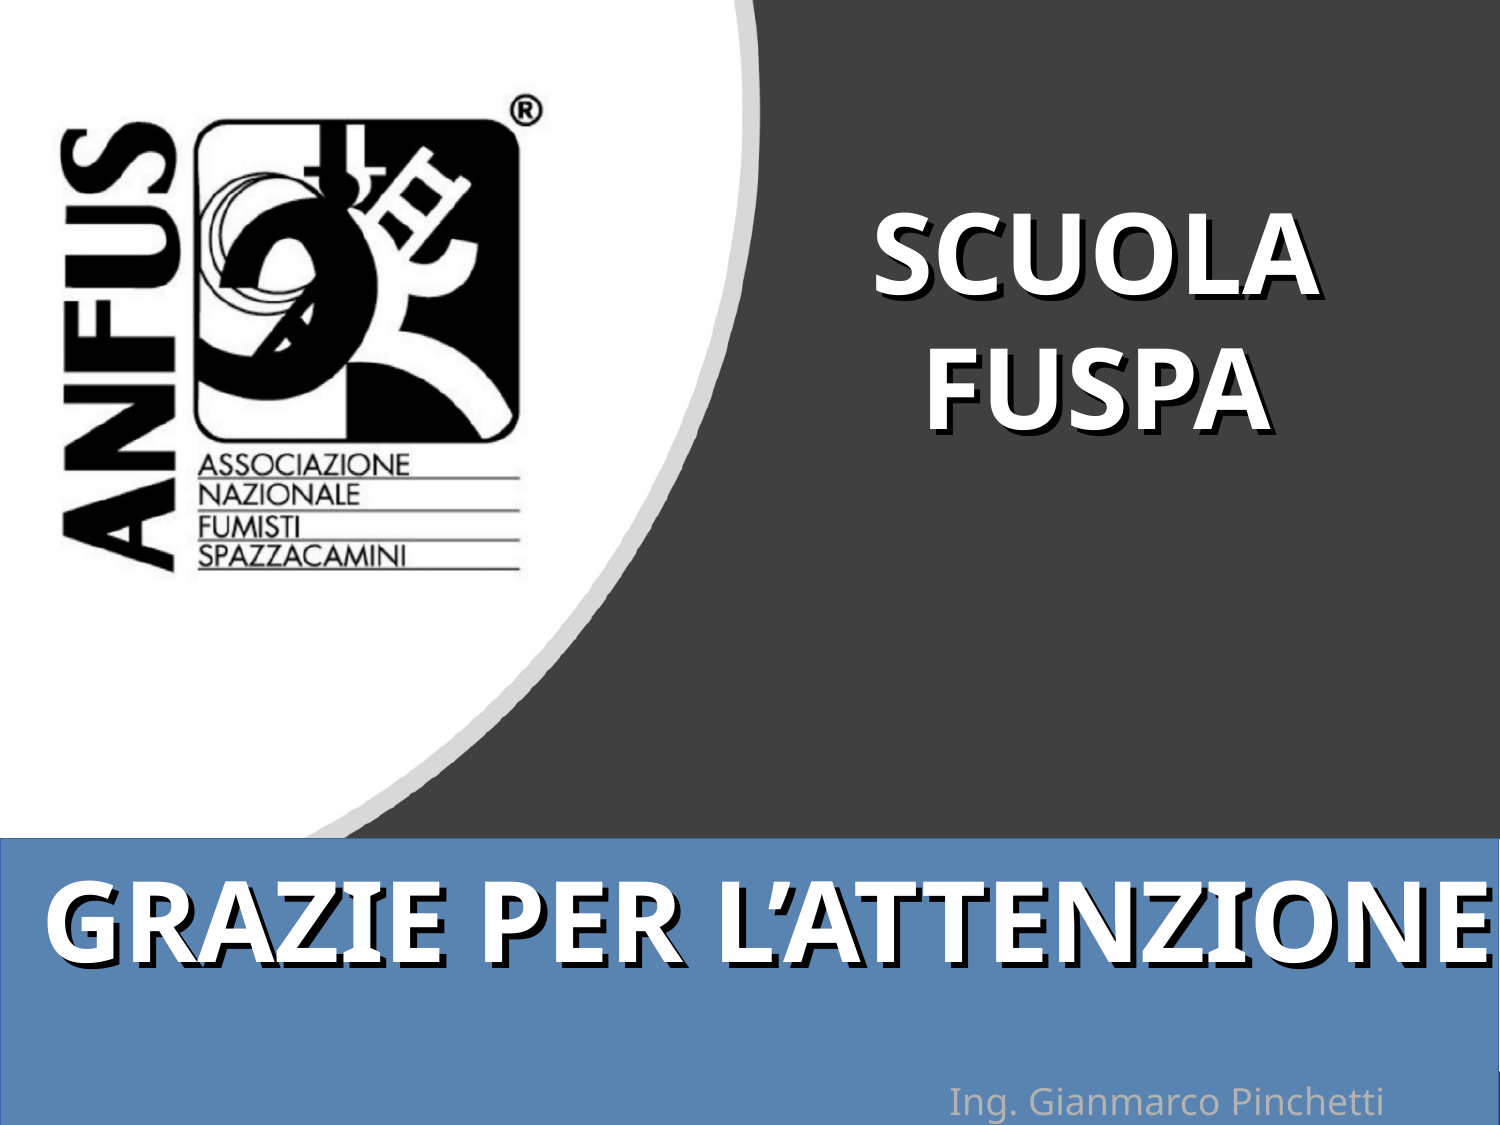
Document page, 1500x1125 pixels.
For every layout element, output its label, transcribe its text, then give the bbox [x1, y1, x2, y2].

picture [0, 0, 1500, 839]
text_box [0, 838, 1499, 1125]
text_box Ing. Gianmarco Pinchetti [934, 1070, 1483, 1125]
text_box GRAZIE PER L’ATTENZIONE [26, 842, 1481, 1125]
text_box SCUOLA FUSPA [712, 174, 1480, 730]
